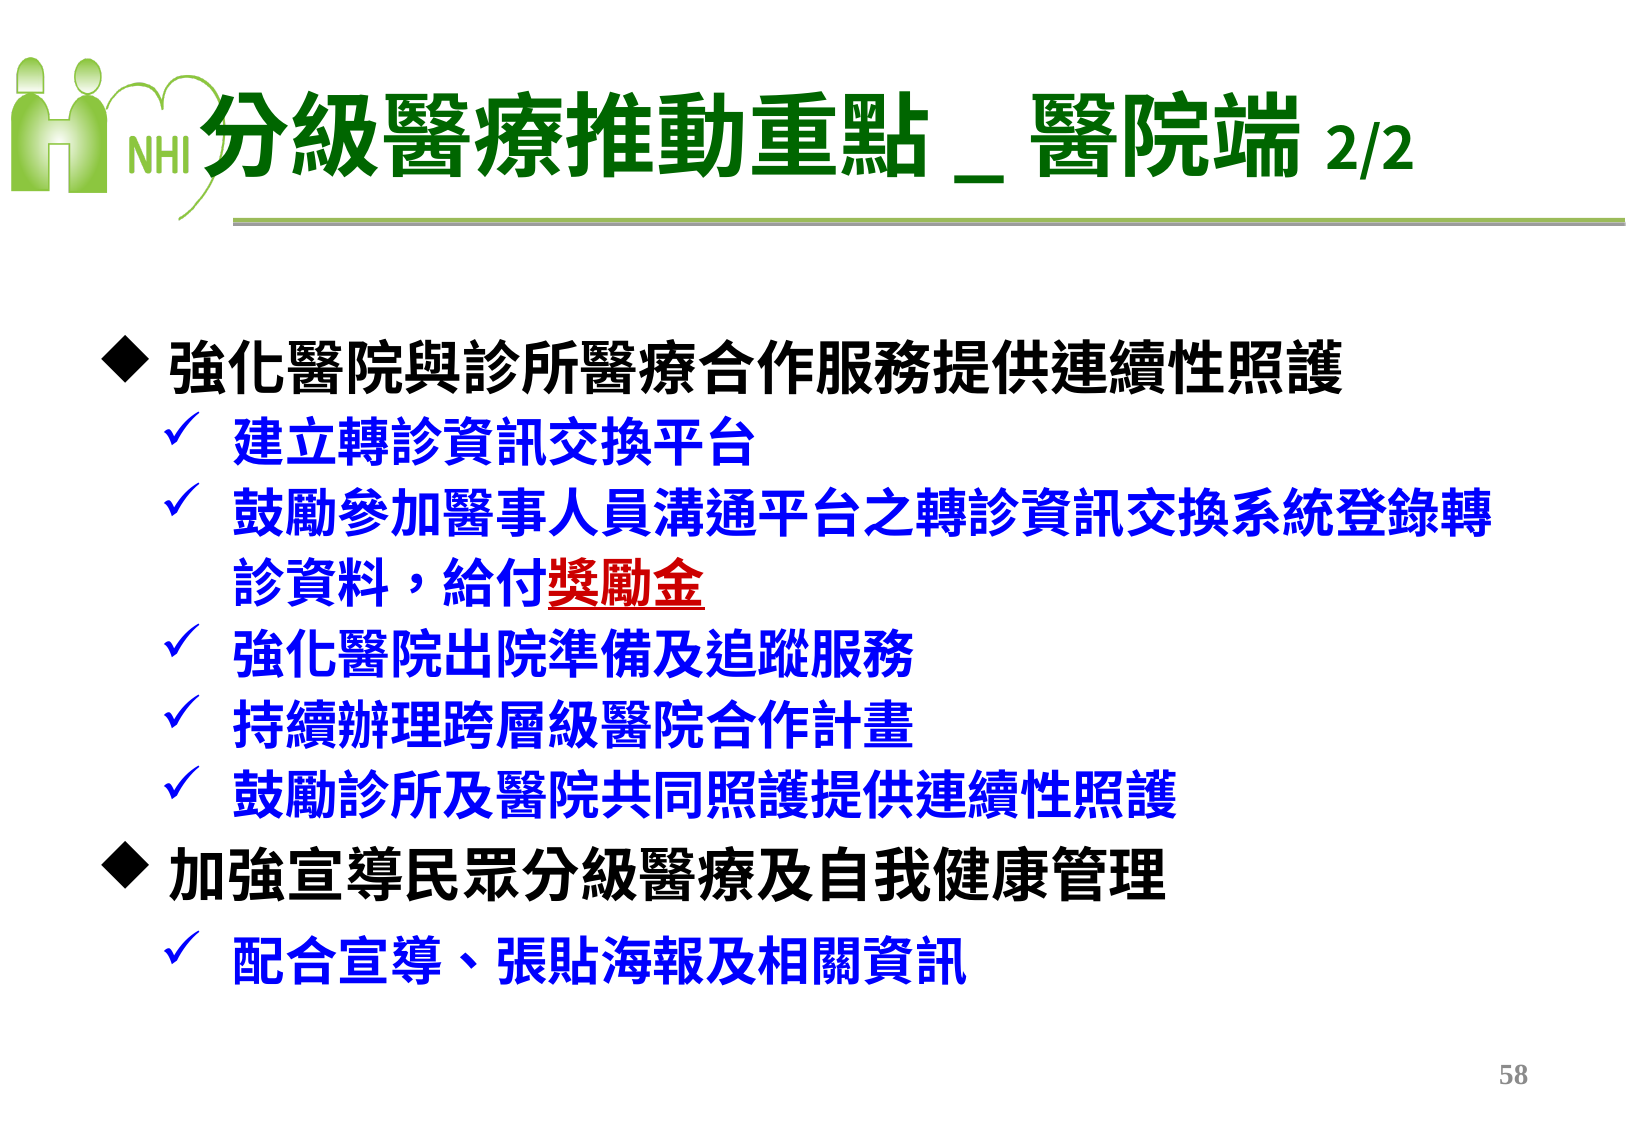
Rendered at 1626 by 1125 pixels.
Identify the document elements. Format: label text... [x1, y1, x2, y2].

title 分級醫療推動重點_醫院端2/2 [81, 45, 1534, 220]
picture [0, 42, 233, 233]
list 強化醫院與診所醫療合作服務提供連續性照護 建立轉診資訊交換平台 鼓勵參加醫事人員溝通平台之轉診資訊交換系統登錄轉診資料，給付獎勵金 強化醫院出院準備及追蹤服務 持續辦理跨層級醫院合作計畫 鼓勵診所及醫院共同照護提供連續性照護 加強宣導民眾分級醫療及自我健康管理 配合宣導、張貼海報及相關資訊 [81, 262, 1544, 1005]
slide_number <編號> [1164, 1042, 1544, 1103]
